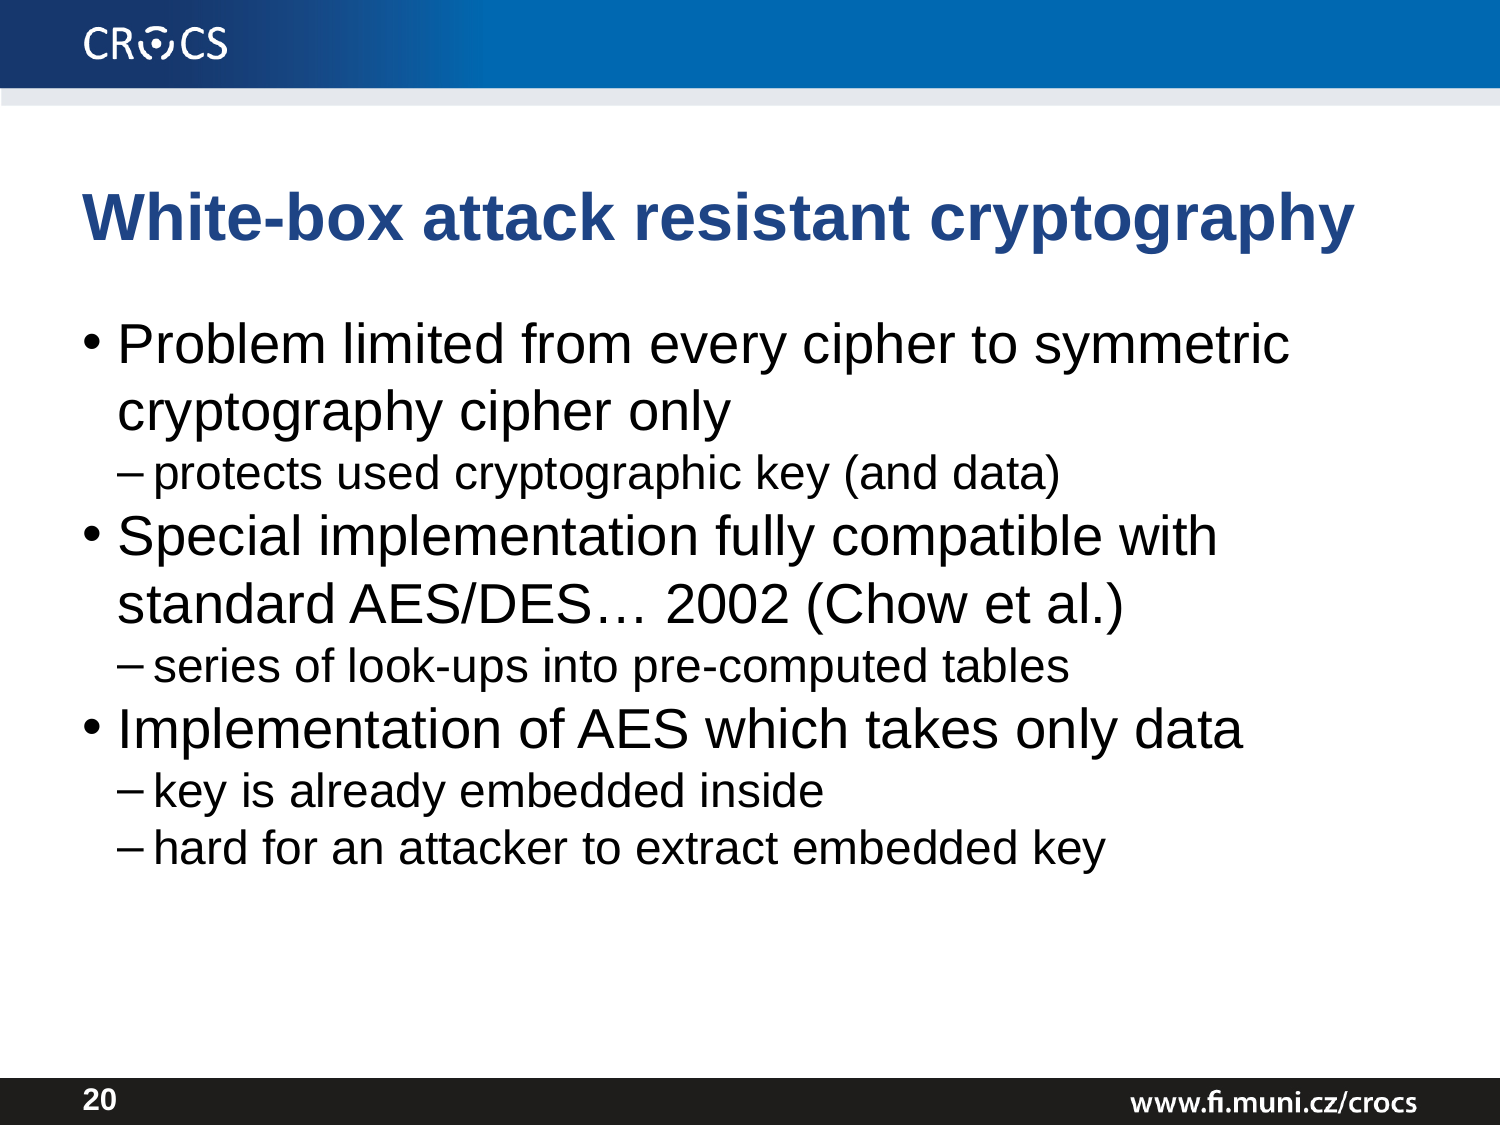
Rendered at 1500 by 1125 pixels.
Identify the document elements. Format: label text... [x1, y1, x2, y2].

text_box Problem limited from every cipher to symmetric cryptography cipher only protects used cryptographic key (and data) Special implementation fully compatible with standard AES/DES… 2002 (Chow et al.) series of look-ups into pre-computed tables Implementation of AES which takes only data key is already embedded inside hard for an attacker to extract embedded key [82, 307, 1433, 988]
picture [0, 0, 1500, 1125]
text_box White-box attack resistant cryptography [82, 148, 1433, 279]
text_box <number> [82, 1078, 148, 1125]
